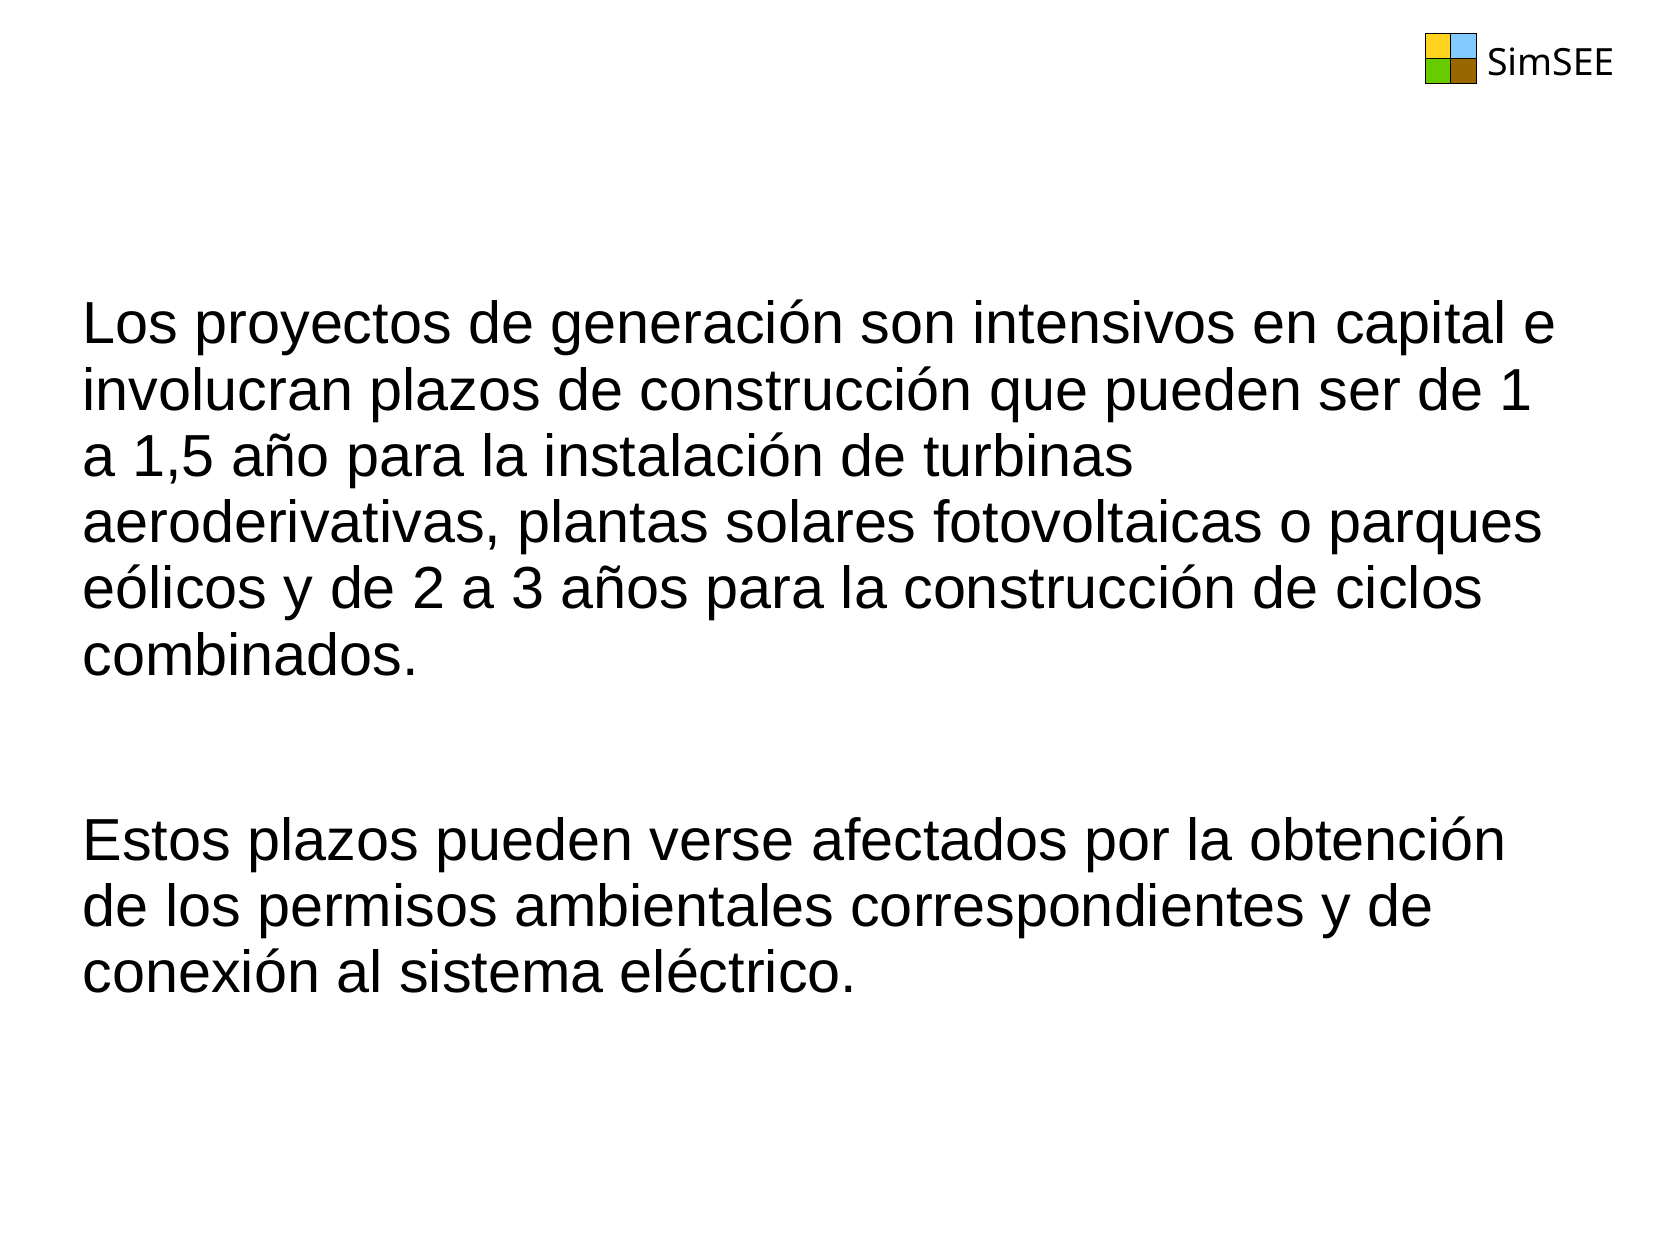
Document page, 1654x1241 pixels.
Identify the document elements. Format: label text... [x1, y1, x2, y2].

list Los proyectos de generación son intensivos en capital e involucran plazos de construcción que pueden ser de 1 a 1,5 año para la instalación de turbinas aeroderivativas, plantas solares fotovoltaicas o parques eólicos y de 2 a 3 años para la construcción de ciclos combinados. Estos plazos pueden verse afectados por la obtención de los permisos ambientales correspondientes y de conexión al sistema eléctrico. [82, 290, 1571, 1010]
